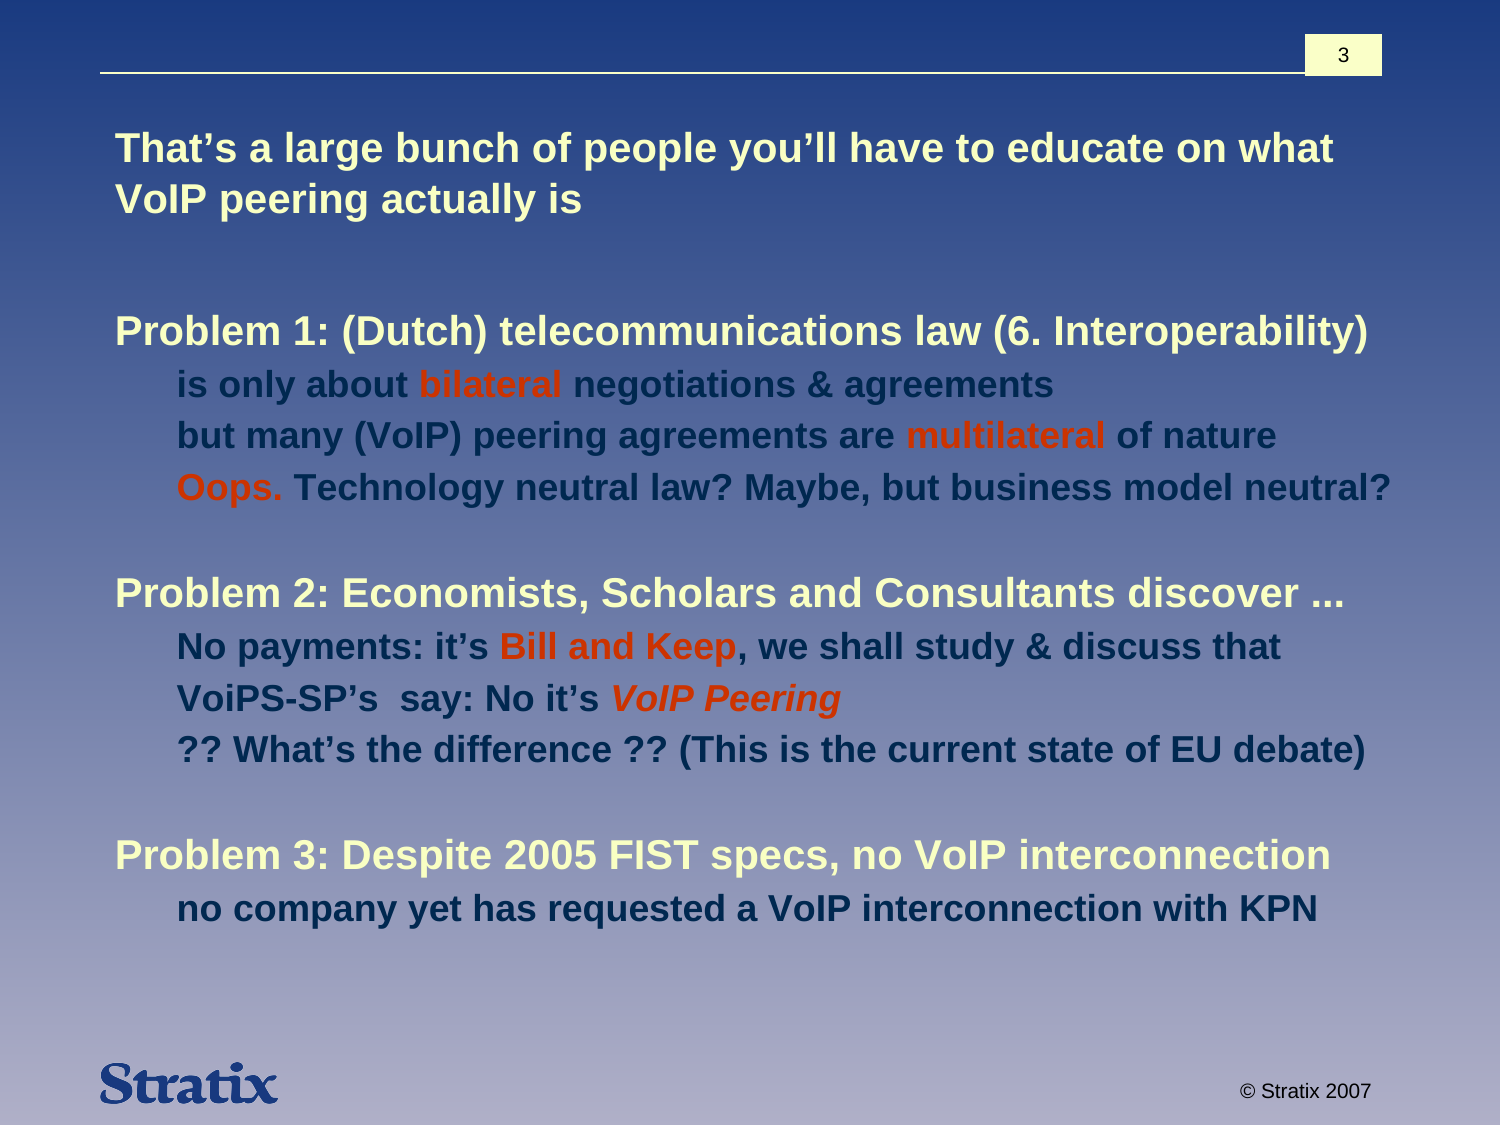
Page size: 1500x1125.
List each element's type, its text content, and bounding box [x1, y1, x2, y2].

title That’s a large bunch of people you’ll have to educate on what VoIP peering actually is [99, 112, 1375, 238]
list Problem 1: (Dutch) telecommunications law (6. Interoperability) is only about bilateral negotiations & agreements but many (VoIP) peering agreements are multilateral of nature Oops. Technology neutral law? Maybe, but business model neutral? Problem 2: Economists, Scholars and Consultants discover ... No payments: it’s Bill and Keep, we shall study & discuss that VoiPS-SP’s say: No it’s VoIP Peering ?? What’s the difference ?? (This is the current state of EU debate) Problem 3: Despite 2005 FIST specs, no VoIP interconnection no company yet has requested a VoIP interconnection with KPN [99, 299, 1463, 1116]
